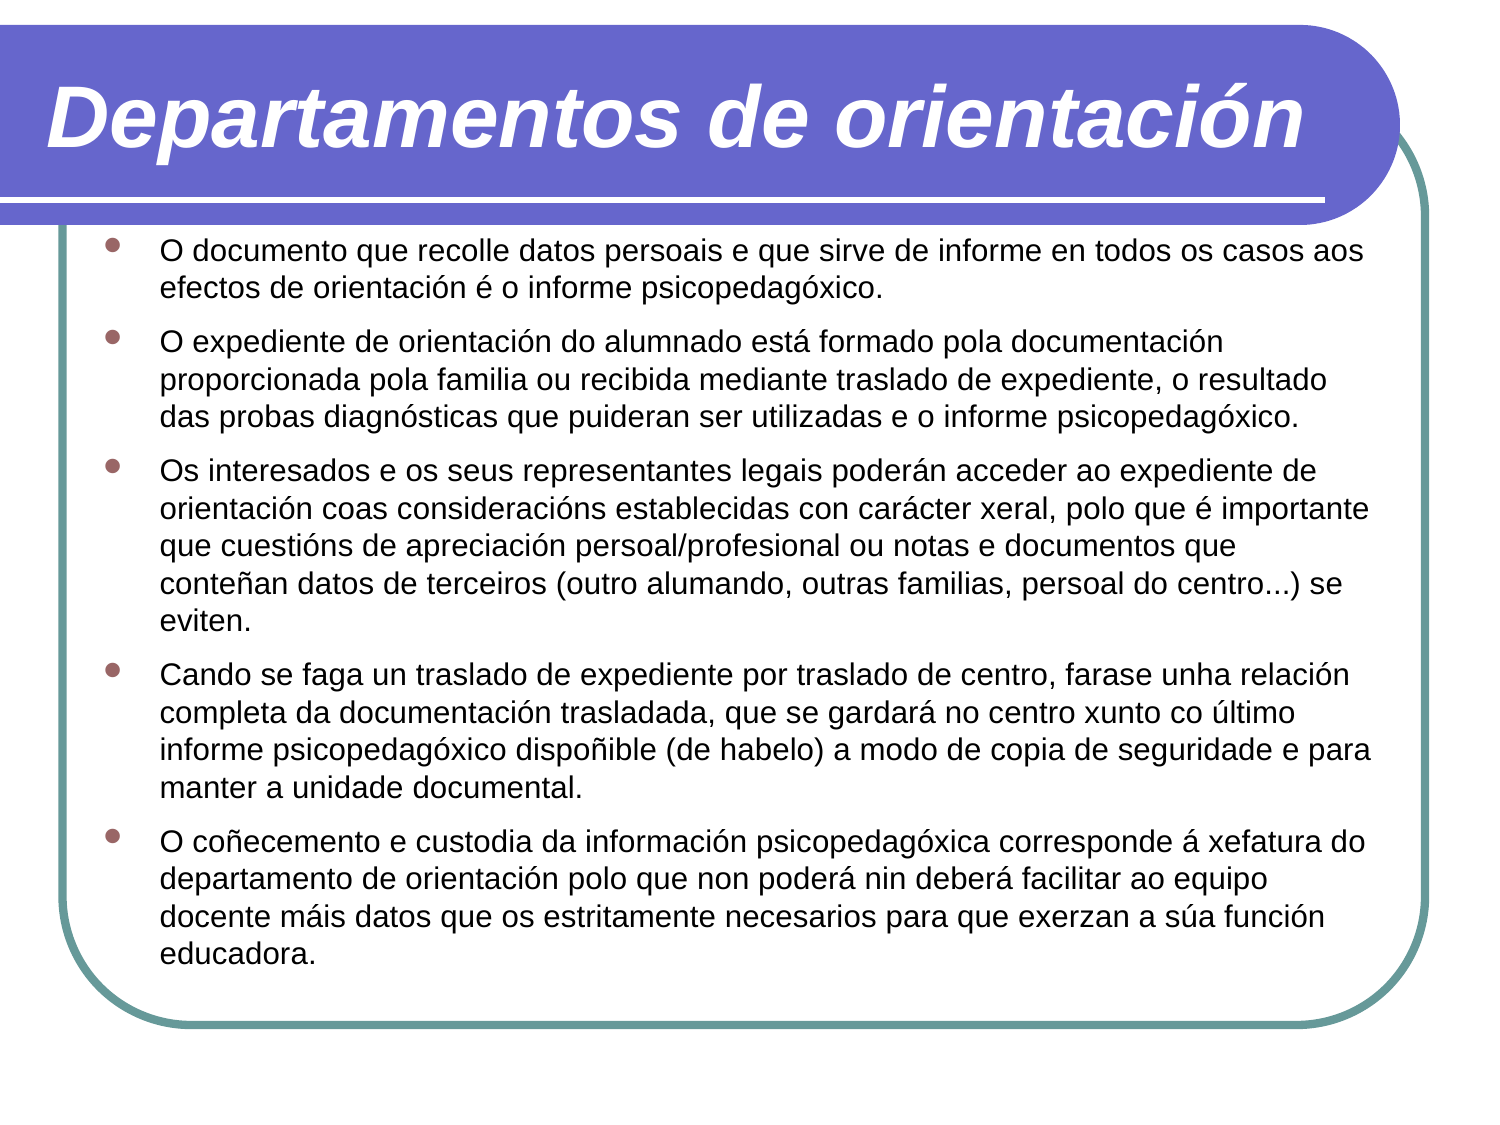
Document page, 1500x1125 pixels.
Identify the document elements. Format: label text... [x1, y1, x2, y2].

list O documento que recolle datos persoais e que sirve de informe en todos os casos aos efectos de orientación é o informe psicopedagóxico. O expediente de orientación do alumnado está formado pola documentación proporcionada pola familia ou recibida mediante traslado de expediente, o resultado das probas diagnósticas que puideran ser utilizadas e o informe psicopedagóxico. Os interesados e os seus representantes legais poderán acceder ao expediente de orientación coas consideracións establecidas con carácter xeral, polo que é importante que cuestións de apreciación persoal/profesional ou notas e documentos que conteñan datos de terceiros (outro alumando, outras familias, persoal do centro...) se eviten. Cando se faga un traslado de expediente por traslado de centro, farase unha relación completa da documentación trasladada, que se gardará no centro xunto co último informe psicopedagóxico dispoñible (de habelo) a modo de copia de seguridade e para manter a unidade documental. O coñecemento e custodia da información psicopedagóxica corresponde á xefatura do departamento de orientación polo que non poderá nin deberá facilitar ao equipo docente máis datos que os estritamente necesarios para que exerzan a súa función educadora. [88, 222, 1389, 979]
title Departamentos de orientación [31, 0, 1347, 226]
